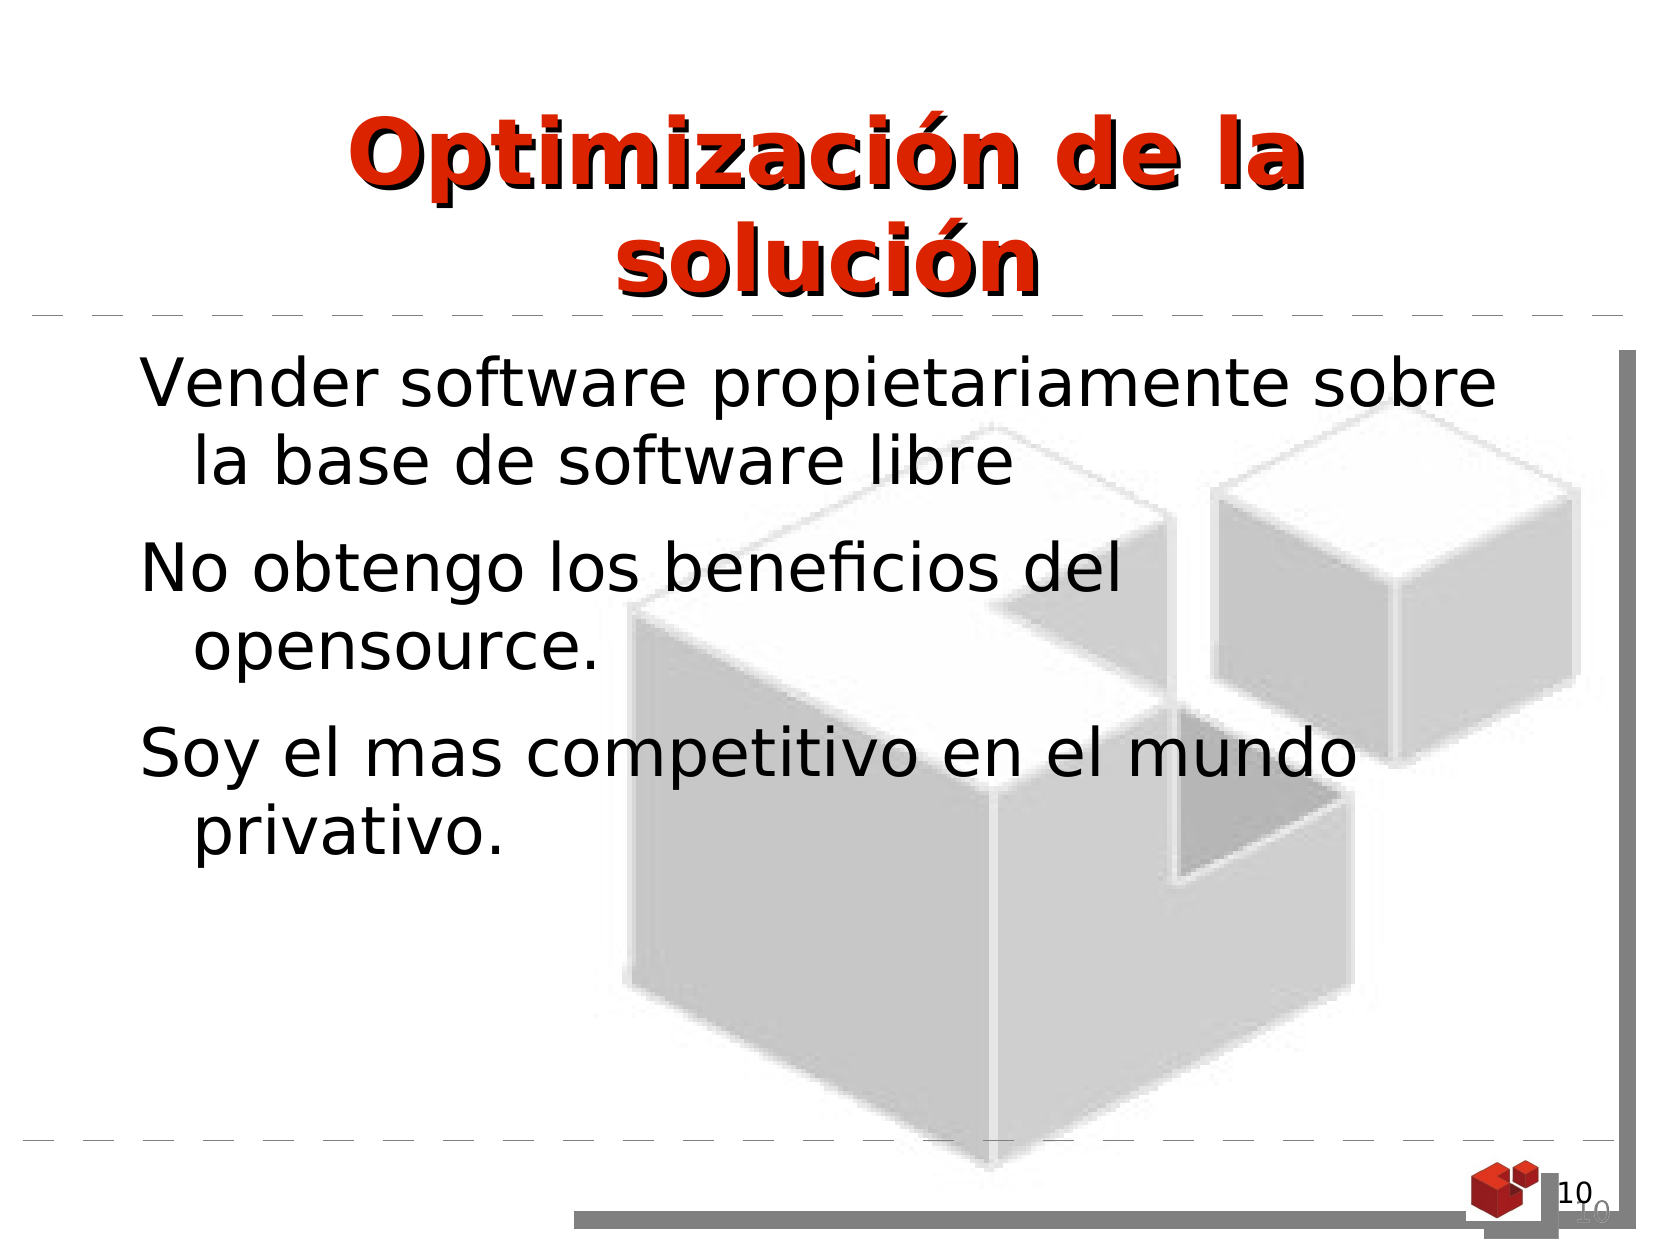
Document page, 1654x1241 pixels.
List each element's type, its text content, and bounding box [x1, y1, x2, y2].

picture [1598, 1203, 1606, 1211]
title Optimización de la solución [121, 99, 1534, 314]
list Vender software propietariamente sobre la base de software libre No obtengo los beneficios del opensource. Soy el mas competitivo en el mundo privativo. [121, 344, 1534, 1127]
picture [557, 333, 1619, 1221]
picture [1579, 1184, 1588, 1200]
